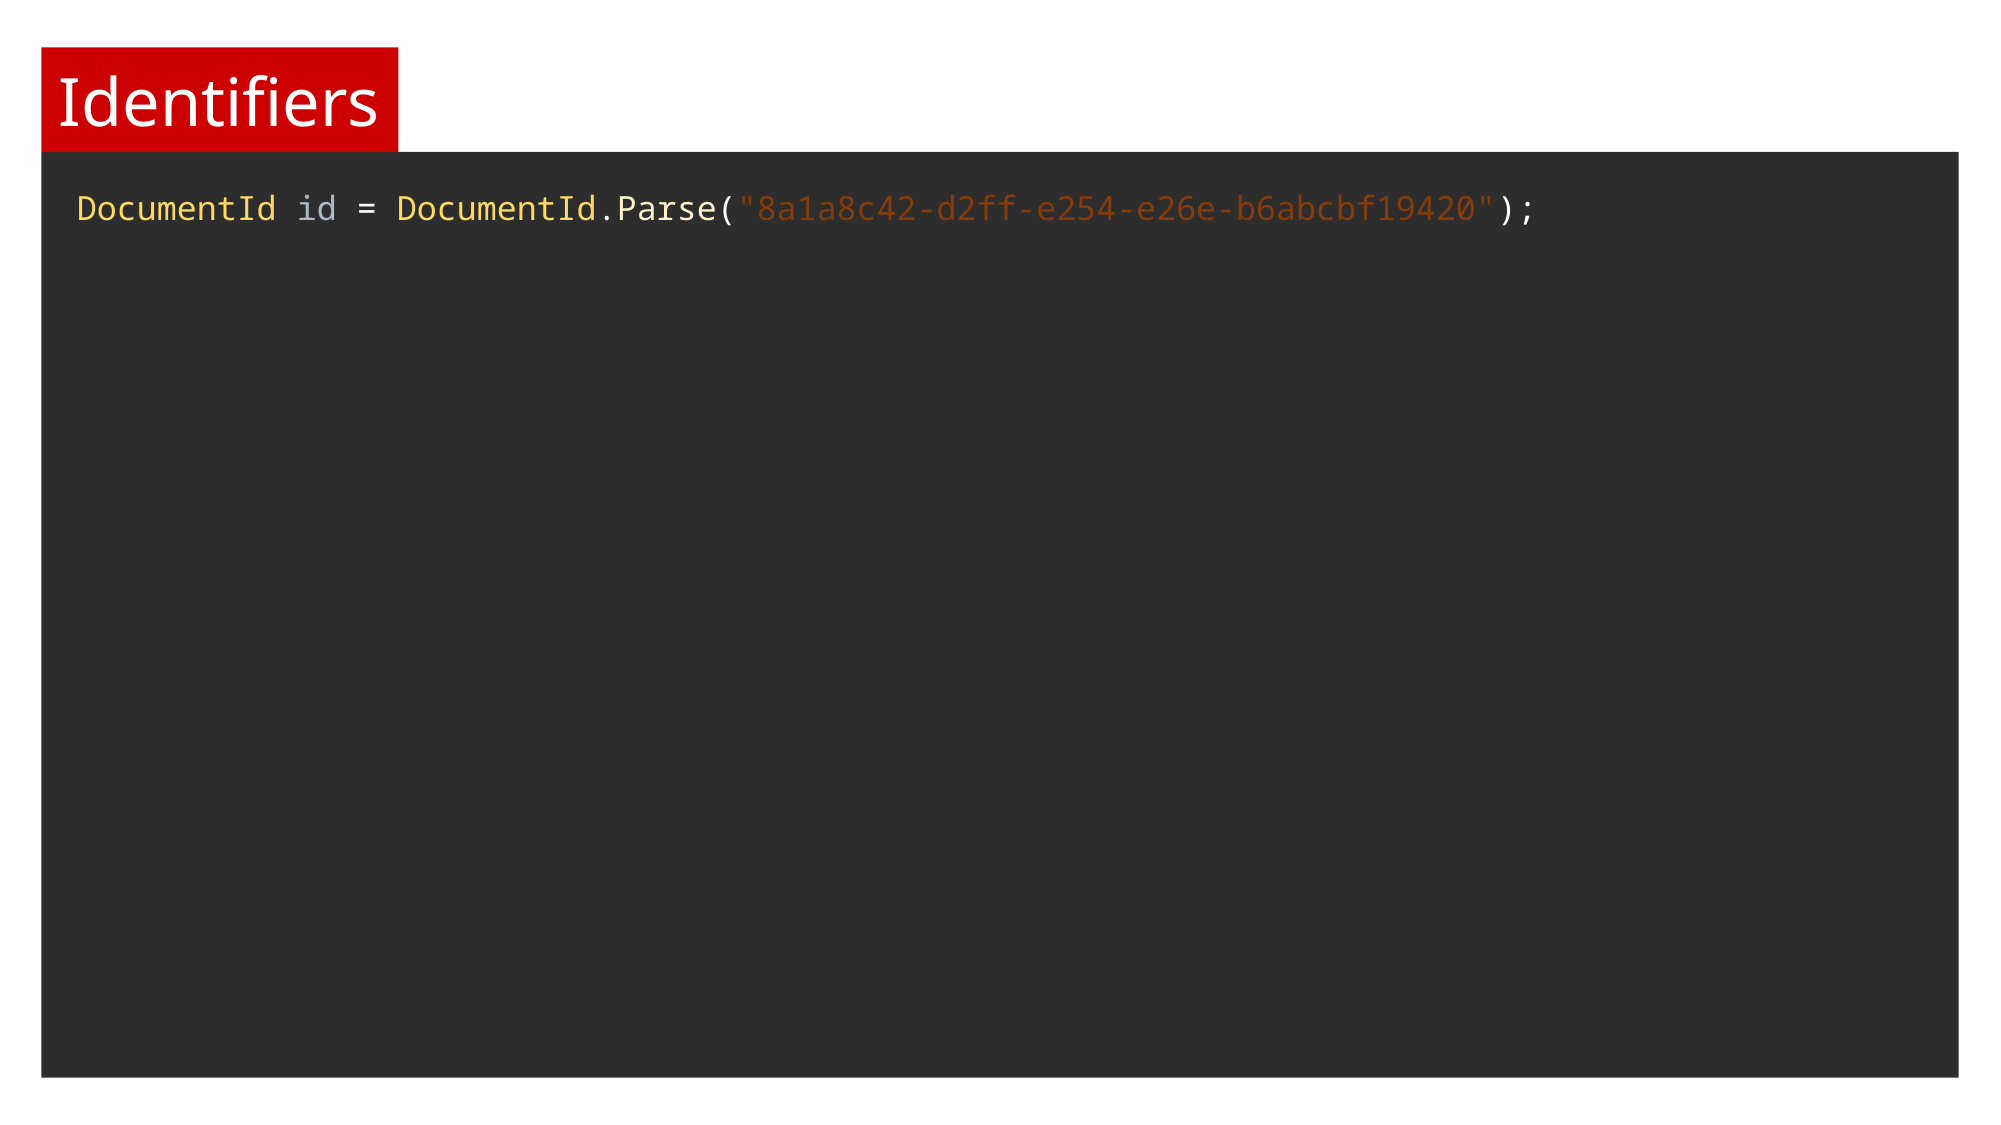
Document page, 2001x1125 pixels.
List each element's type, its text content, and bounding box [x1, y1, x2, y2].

text_box [41, 152, 1959, 1078]
text_box Identifiers [41, 47, 384, 153]
text_box DocumentId id = DocumentId.Parse("8a1a8c42-d2ff-e254-e26e-b6abcbf19420"); [41, 152, 1602, 235]
